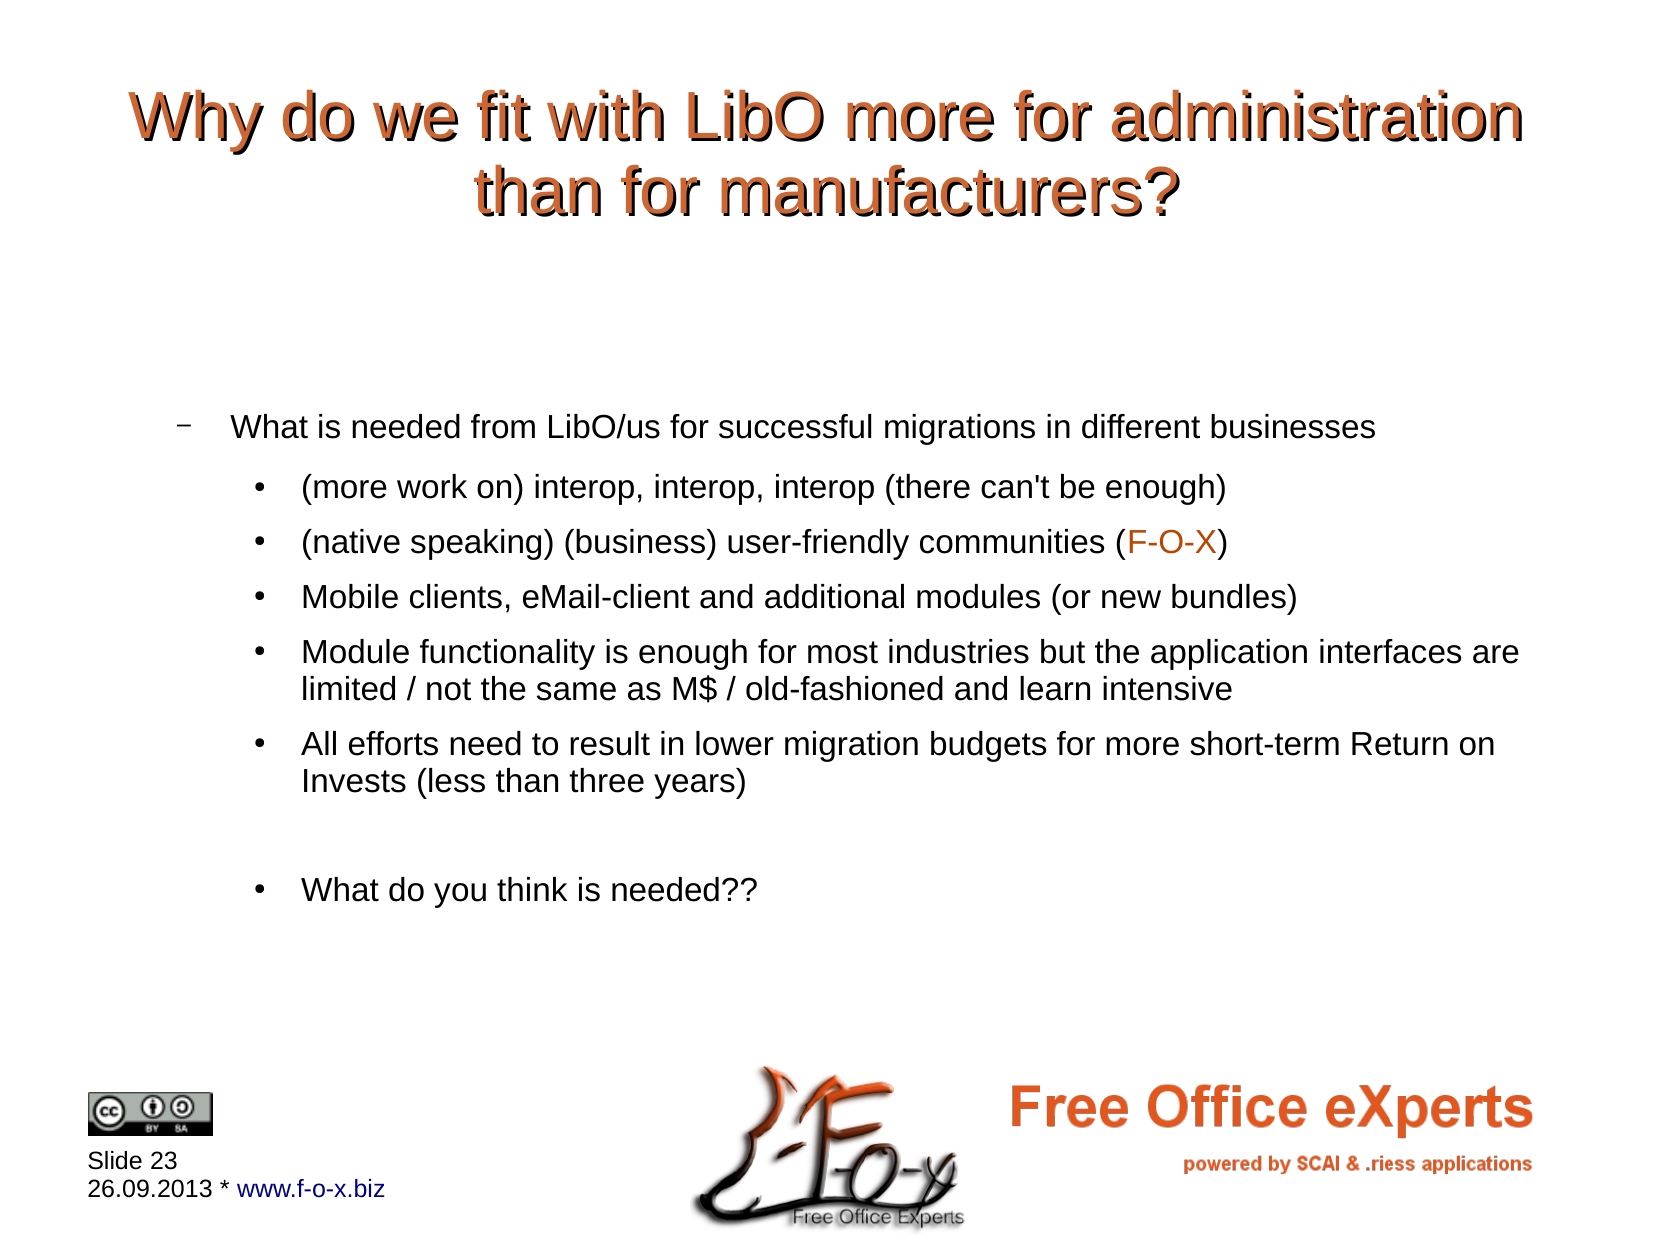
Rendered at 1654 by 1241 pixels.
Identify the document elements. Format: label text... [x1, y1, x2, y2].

title Why do we fit with LibO more for administration than for manufacturers? [82, 49, 1571, 257]
picture [690, 1052, 1565, 1236]
list What is needed from LibO/us for successful migrations in different businesses (more work on) interop, interop, interop (there can't be enough) (native speaking) (business) user-friendly communities (F-O-X) Mobile clients, eMail-client and additional modules (or new bundles) Module functionality is enough for most industries but the application interfaces are limited / not the same as M$ / old-fashioned and learn intensive All efforts need to result in lower migration budgets for more short-term Return on Invests (less than three years) What do you think is needed?? [88, 408, 1577, 827]
picture [88, 1092, 213, 1136]
